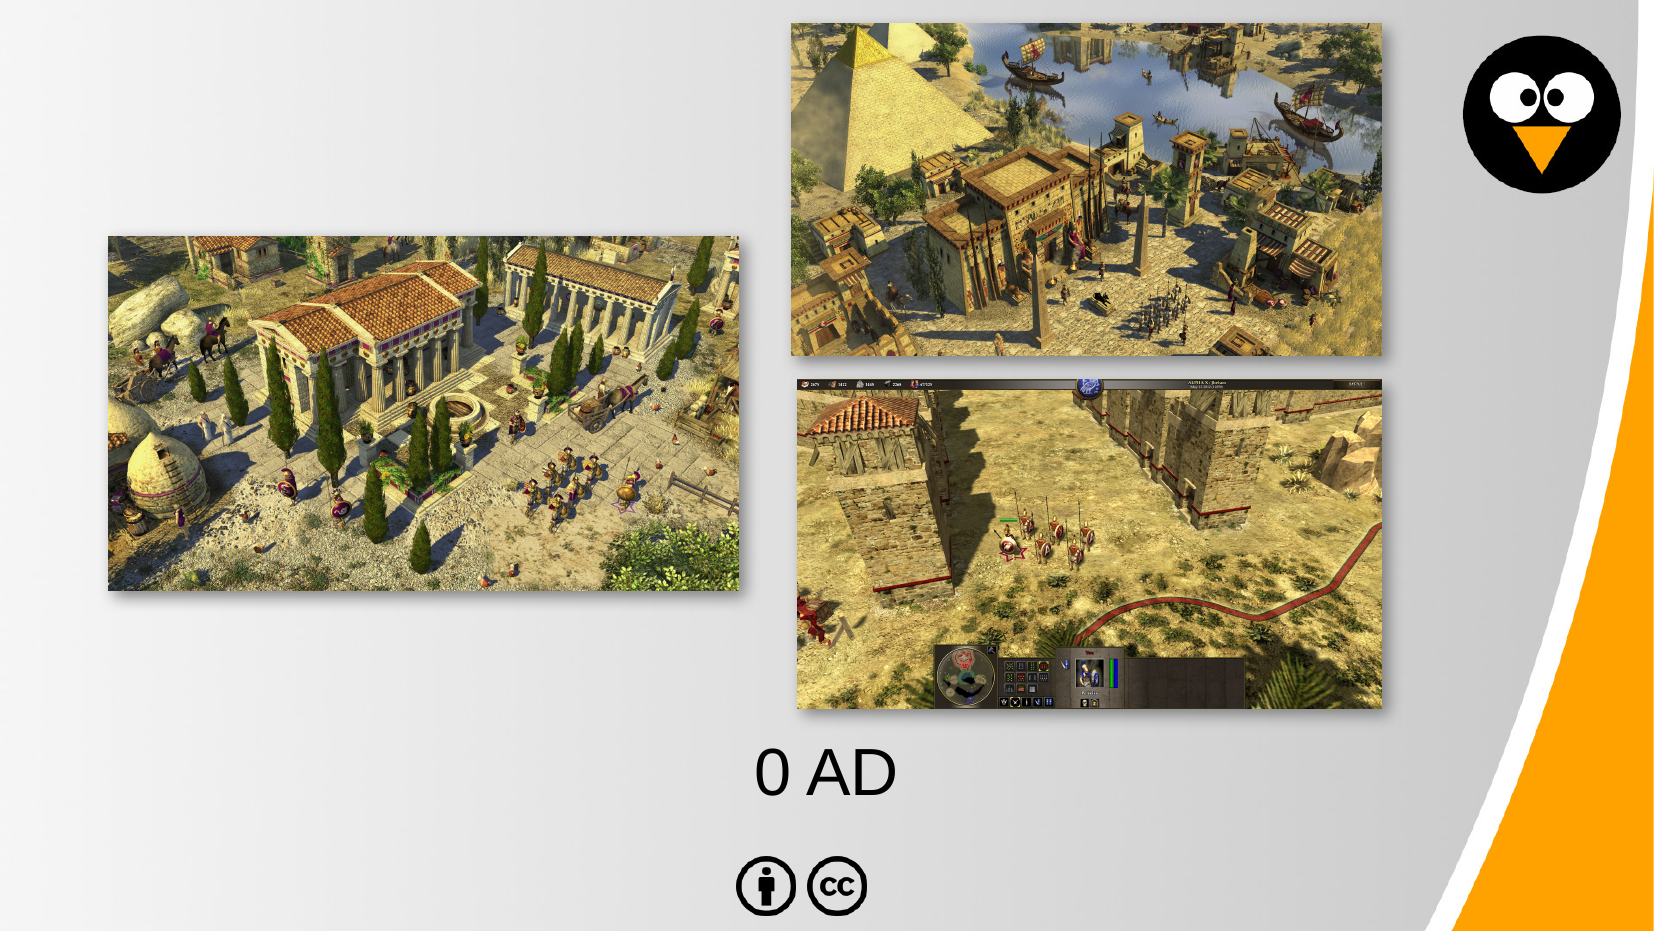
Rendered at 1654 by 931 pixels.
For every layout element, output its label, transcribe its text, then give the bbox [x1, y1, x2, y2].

subtitle 0 AD [82, 90, 1571, 811]
picture [0, 0, 1654, 931]
